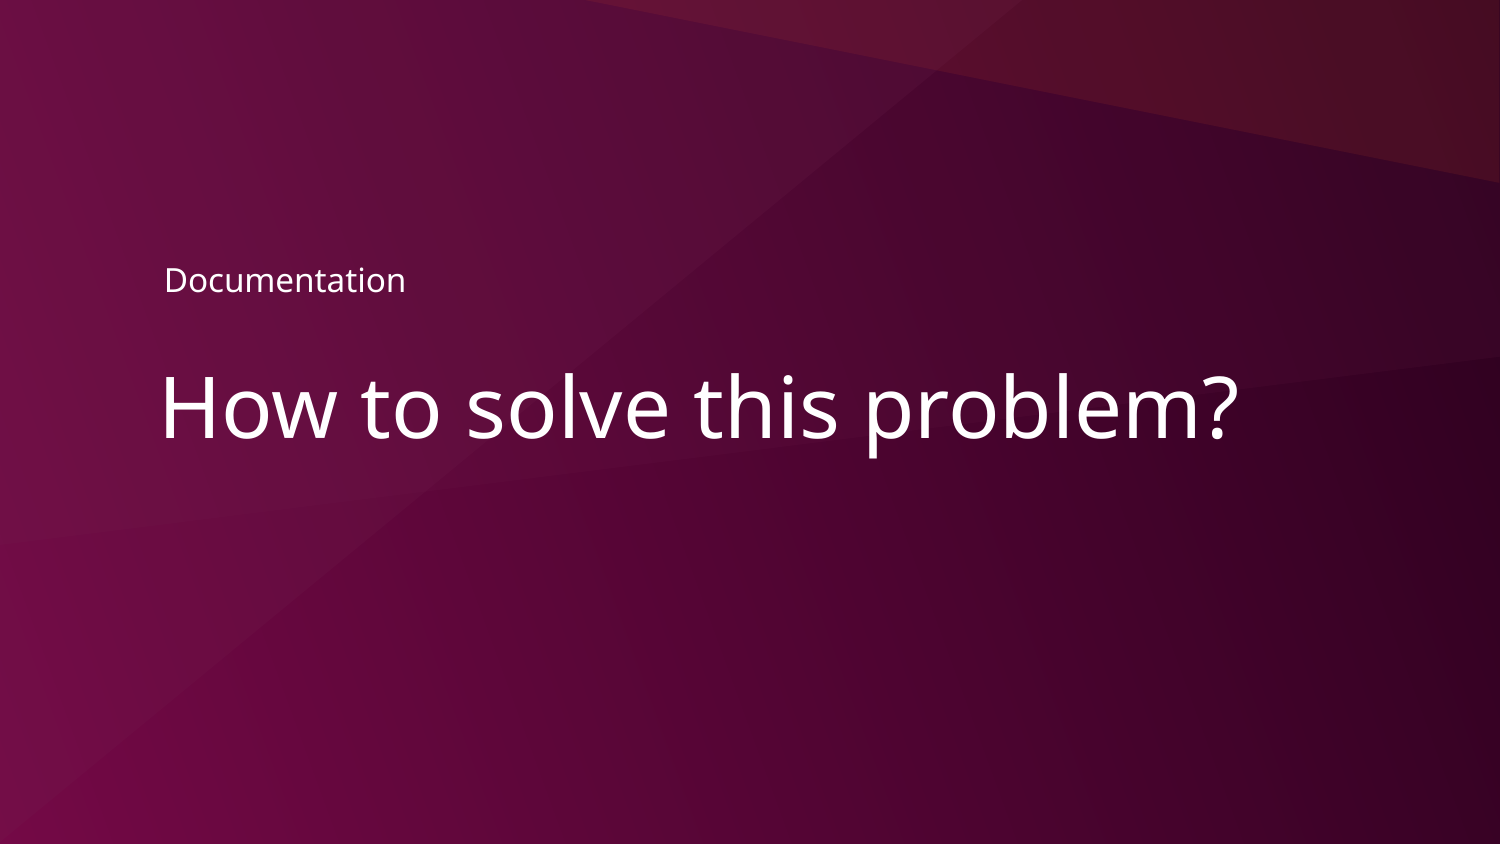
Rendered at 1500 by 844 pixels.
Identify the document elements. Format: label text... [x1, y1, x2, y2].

subtitle Documentation [163, 259, 940, 324]
title How to solve this problem? [158, 352, 1378, 607]
